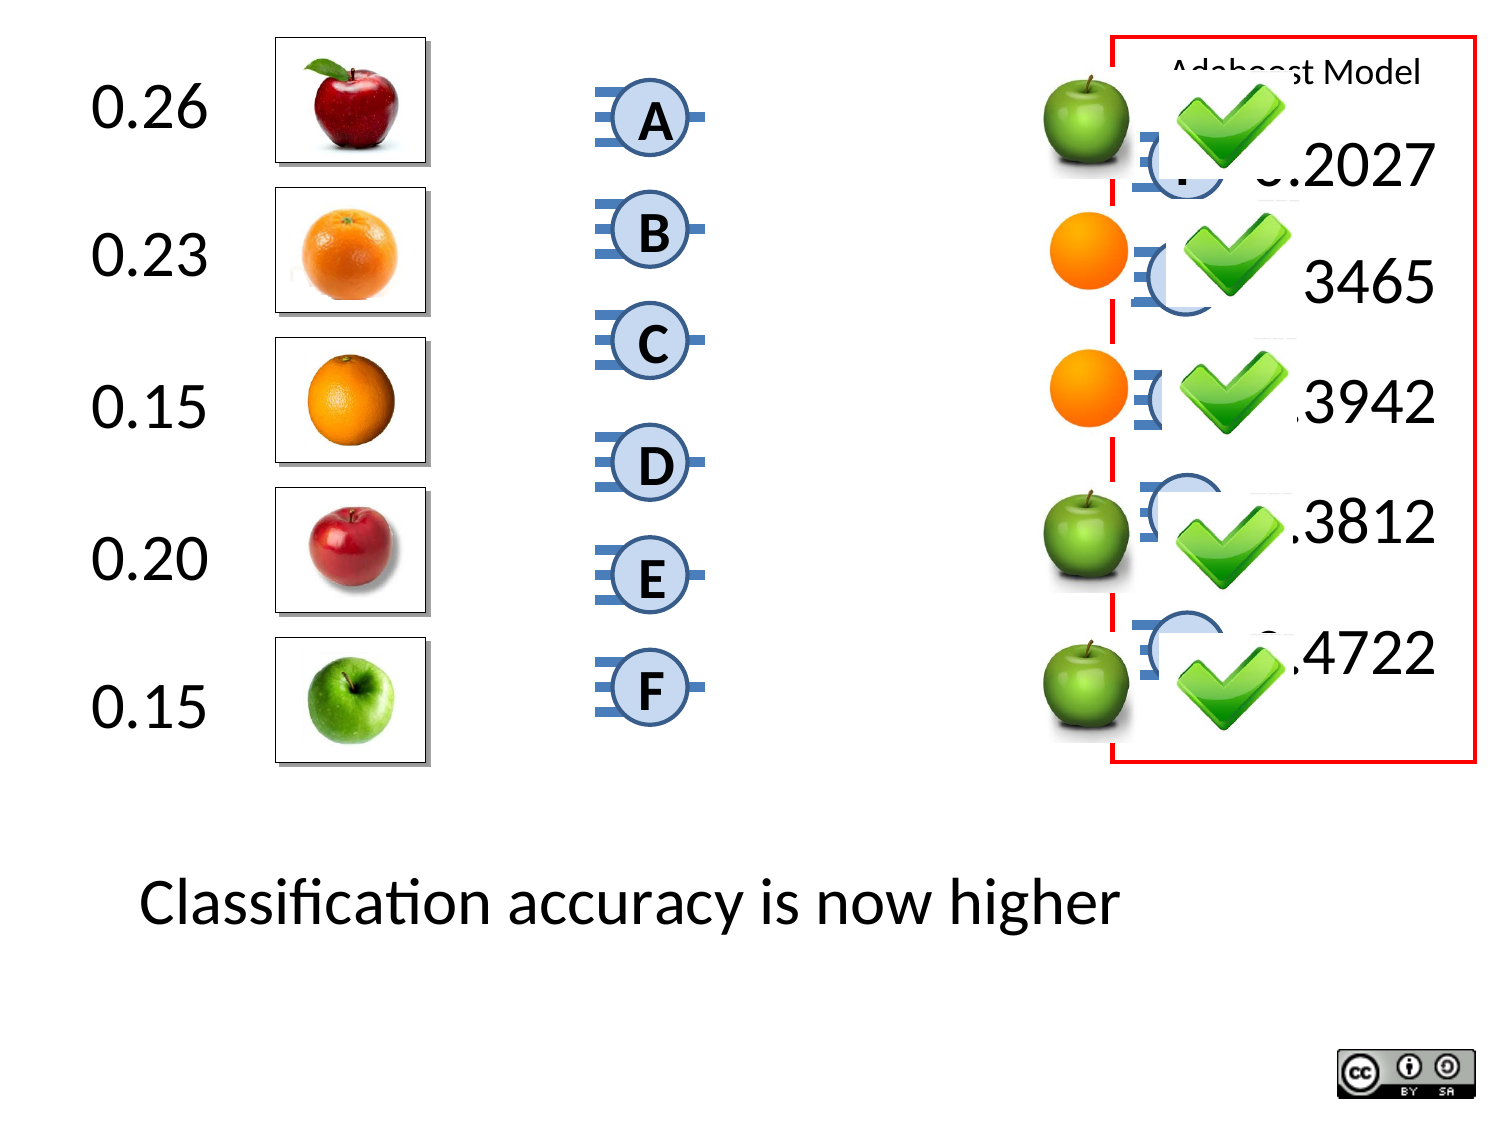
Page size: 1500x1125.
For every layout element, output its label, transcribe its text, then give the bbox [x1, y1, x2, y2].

text_box F [1149, 138, 1222, 199]
text_box [275, 37, 426, 163]
text_box 0.23 [76, 202, 224, 298]
picture [303, 652, 398, 747]
picture [290, 196, 411, 300]
text_box Adaboost Model [1113, 39, 1477, 100]
picture [1158, 492, 1293, 600]
text_box F [612, 649, 688, 725]
text_box 0.15 [76, 354, 224, 450]
text_box 0.15 [76, 654, 224, 750]
picture [1337, 1049, 1476, 1099]
text_box A [1149, 474, 1219, 536]
picture [1039, 67, 1140, 179]
text_box [275, 637, 426, 763]
text_box 0.20 [76, 505, 224, 602]
text_box [275, 487, 426, 613]
text_box 0.2027 [1237, 112, 1463, 208]
picture [1162, 337, 1297, 445]
picture [1159, 70, 1294, 179]
picture [1159, 633, 1294, 741]
text_box 0.3812 [1237, 469, 1463, 565]
text_box 0.26 [76, 54, 224, 150]
picture [1039, 632, 1140, 743]
text_box E [612, 537, 688, 613]
picture [297, 497, 404, 606]
text_box B [1149, 612, 1221, 675]
picture [304, 350, 397, 450]
picture [300, 56, 401, 159]
text_box [275, 187, 426, 313]
text_box C [612, 302, 688, 378]
picture [1166, 199, 1300, 307]
picture [1039, 482, 1140, 593]
text_box D [612, 424, 688, 500]
text_box 0.4722 [1237, 599, 1463, 696]
text_box A [612, 79, 688, 156]
text_box [275, 337, 426, 463]
text_box B [612, 191, 688, 267]
picture [1045, 344, 1134, 437]
text_box C [1149, 372, 1162, 428]
text_box Classification accuracy is now higher [124, 849, 1188, 946]
text_box 0.3942 [1237, 349, 1463, 446]
picture [1045, 206, 1134, 299]
text_box 0.3465 [1237, 229, 1463, 325]
text_box D [1148, 245, 1209, 315]
